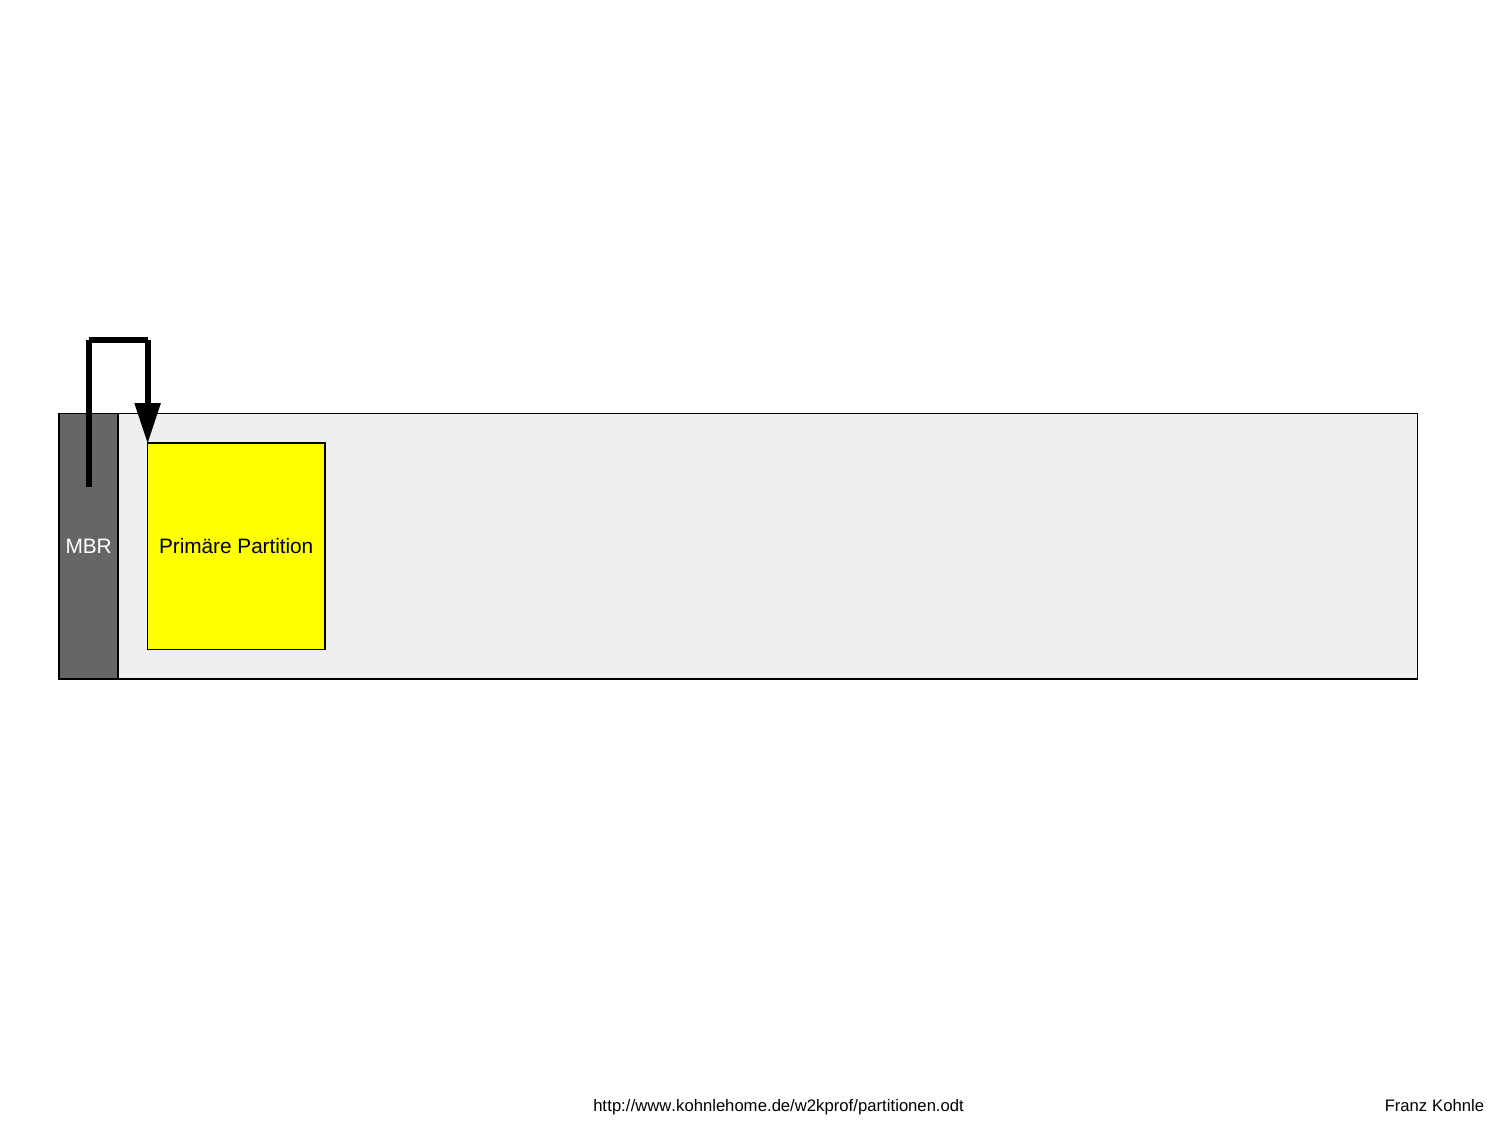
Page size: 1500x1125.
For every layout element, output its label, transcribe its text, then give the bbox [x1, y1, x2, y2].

text_box http://www.kohnlehome.de/w2kprof/partitionen.odt [578, 1088, 980, 1123]
text_box [119, 413, 1418, 680]
text_box Franz Kohnle [1370, 1088, 1500, 1123]
text_box MBR [59, 413, 119, 680]
text_box Primäre Partition [147, 442, 325, 650]
